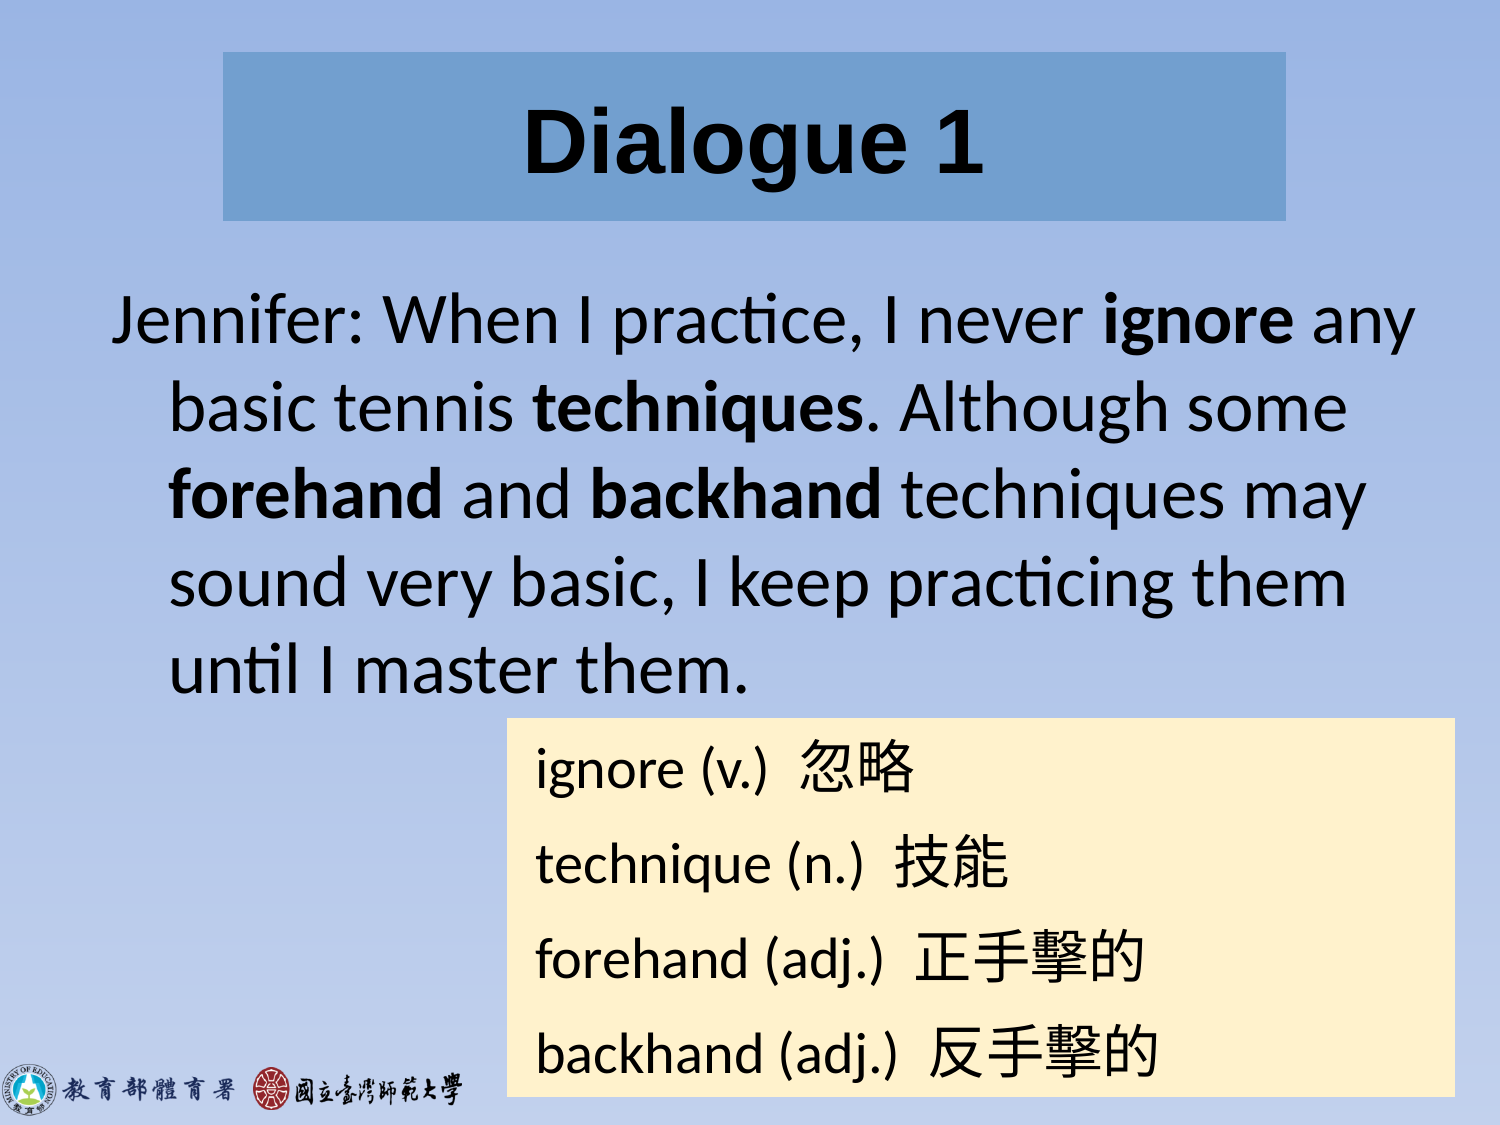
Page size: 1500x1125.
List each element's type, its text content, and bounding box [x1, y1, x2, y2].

list Jennifer: When I practice, I never ignore any basic tennis techniques. Although some forehand and backhand techniques may sound very basic, I keep practicing them until I master them. [40, 263, 1468, 1019]
title Dialogue 1 [79, 42, 1430, 231]
text_box ignore (v.) 忽略 technique (n.) 技能 forehand (adj.) 正手擊的 backhand (adj.) 反手擊的 [507, 718, 1455, 1097]
